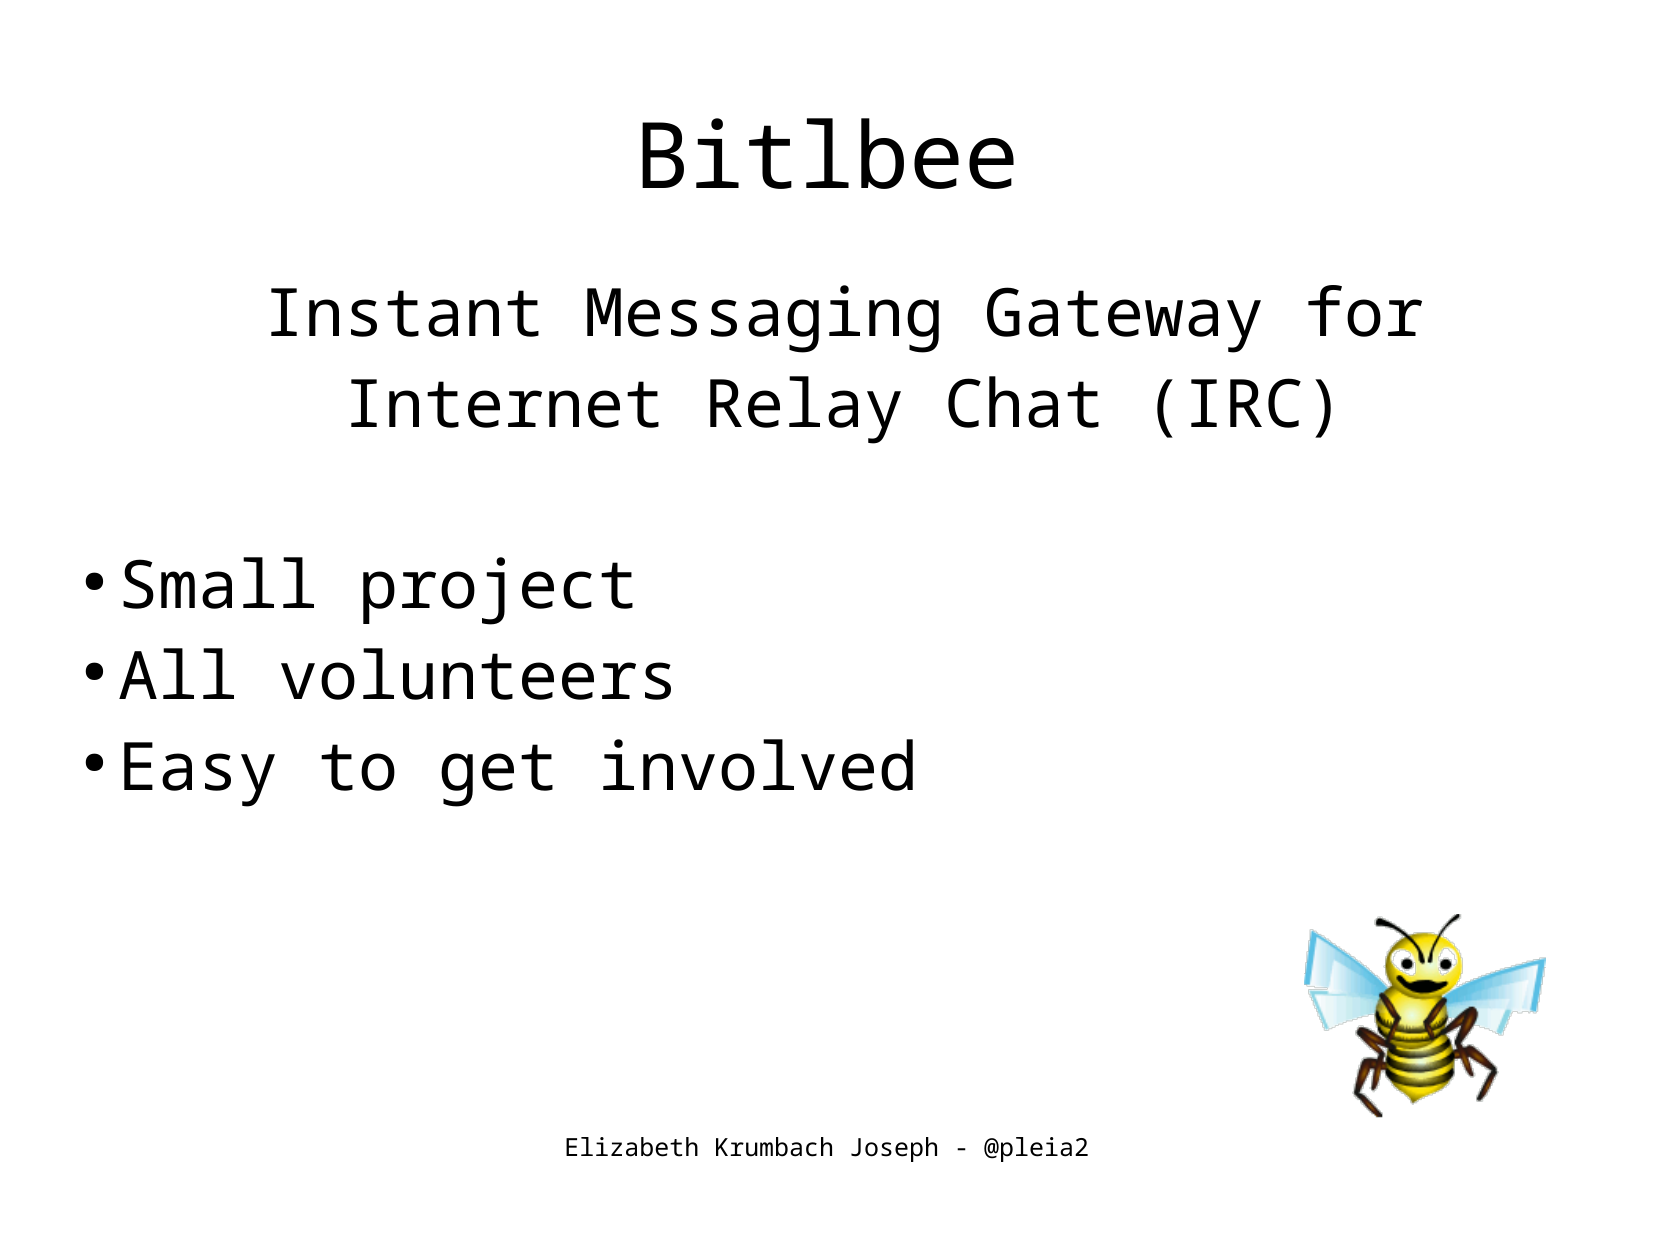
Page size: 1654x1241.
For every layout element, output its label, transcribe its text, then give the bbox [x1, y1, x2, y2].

subtitle Instant Messaging Gateway for Internet Relay Chat (IRC) Small project All volunteers Easy to get involved [82, 290, 1571, 1010]
picture [1304, 914, 1546, 1119]
title Bitlbee [82, 49, 1571, 257]
